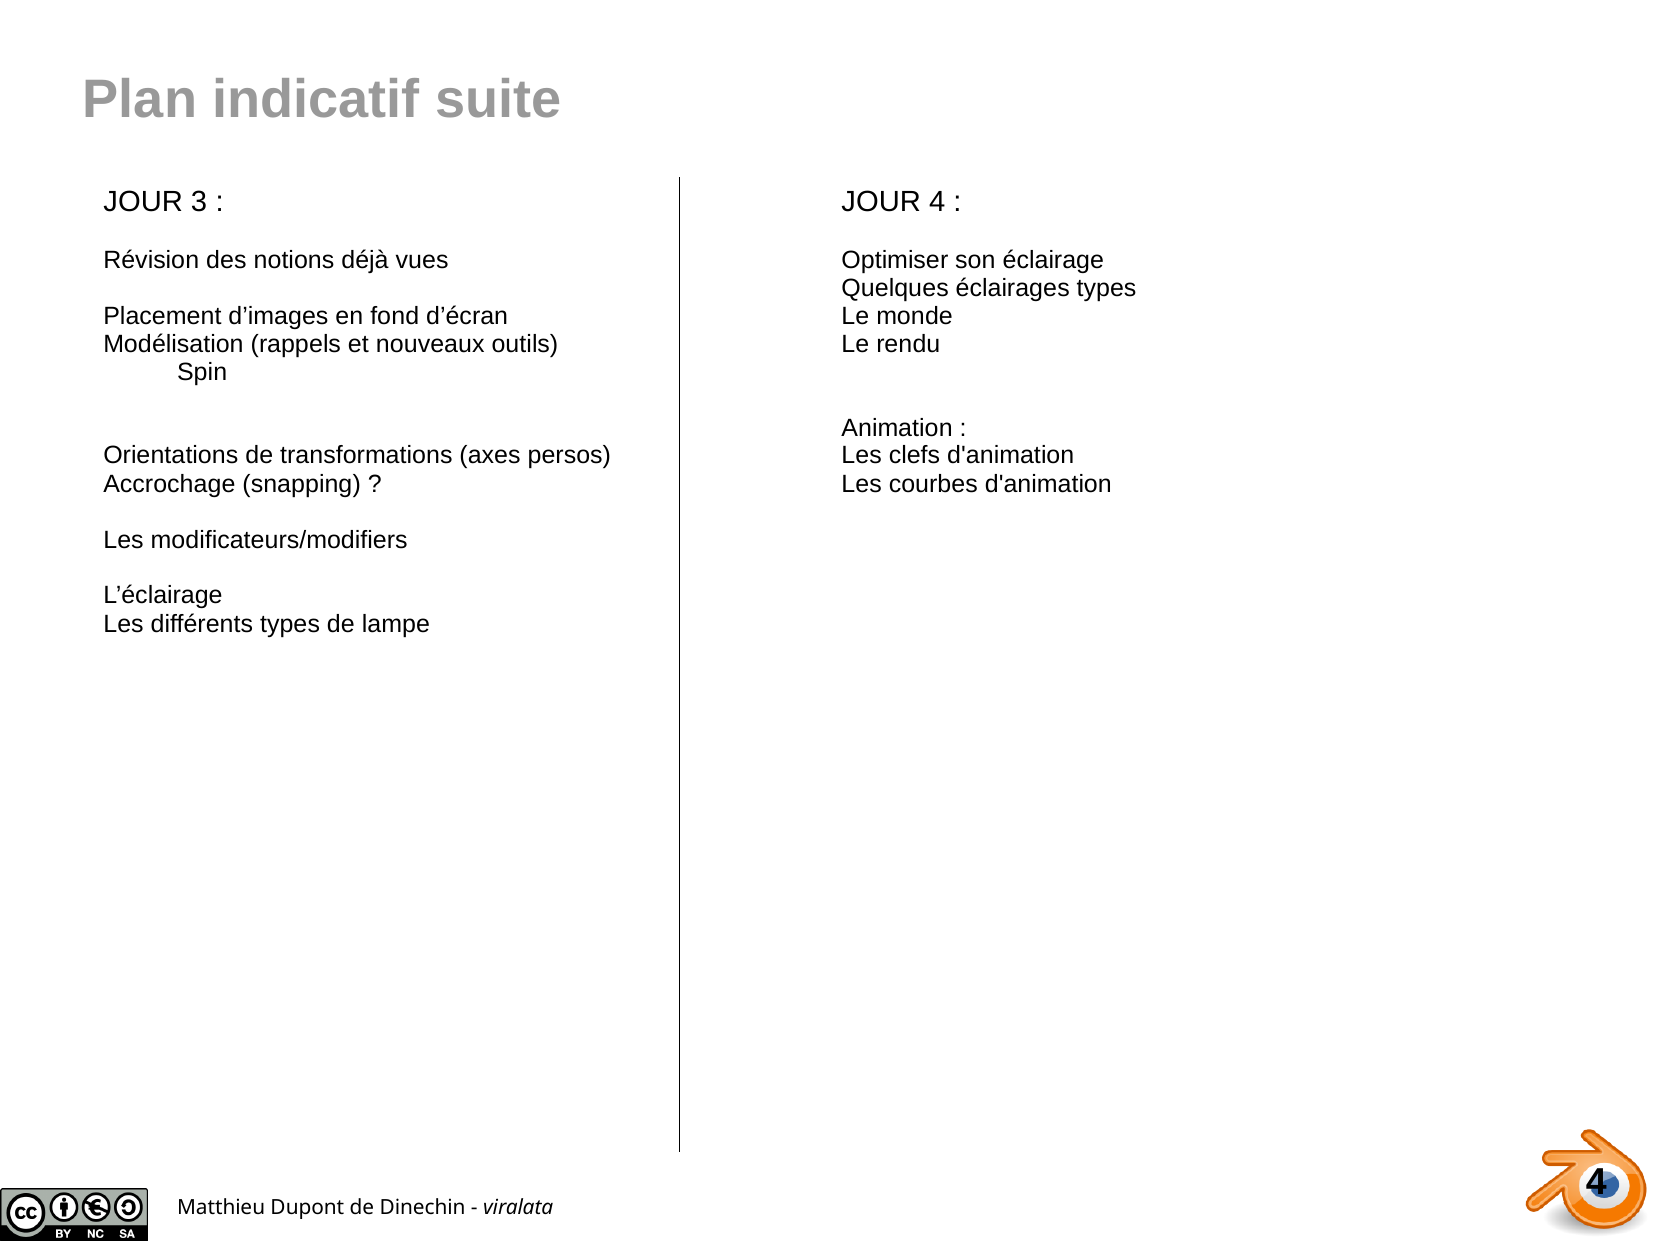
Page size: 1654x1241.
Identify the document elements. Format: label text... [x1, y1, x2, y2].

text_box JOUR 3 : Révision des notions déjà vues Placement d’images en fond d’écran Modélisation (rappels et nouveaux outils) Spin Orientations de transformations (axes persos) Accrochage (snapping) ? Les modificateurs/modifiers L’éclairage Les différents types de lampe [88, 177, 679, 948]
title Plan indicatif suite [82, 56, 1565, 141]
text_box JOUR 4 : Optimiser son éclairage Quelques éclairages types Le monde Le rendu Animation : Les clefs d'animation Les courbes d'animation [826, 177, 1418, 574]
picture [1520, 1117, 1648, 1241]
picture [0, 1188, 148, 1241]
